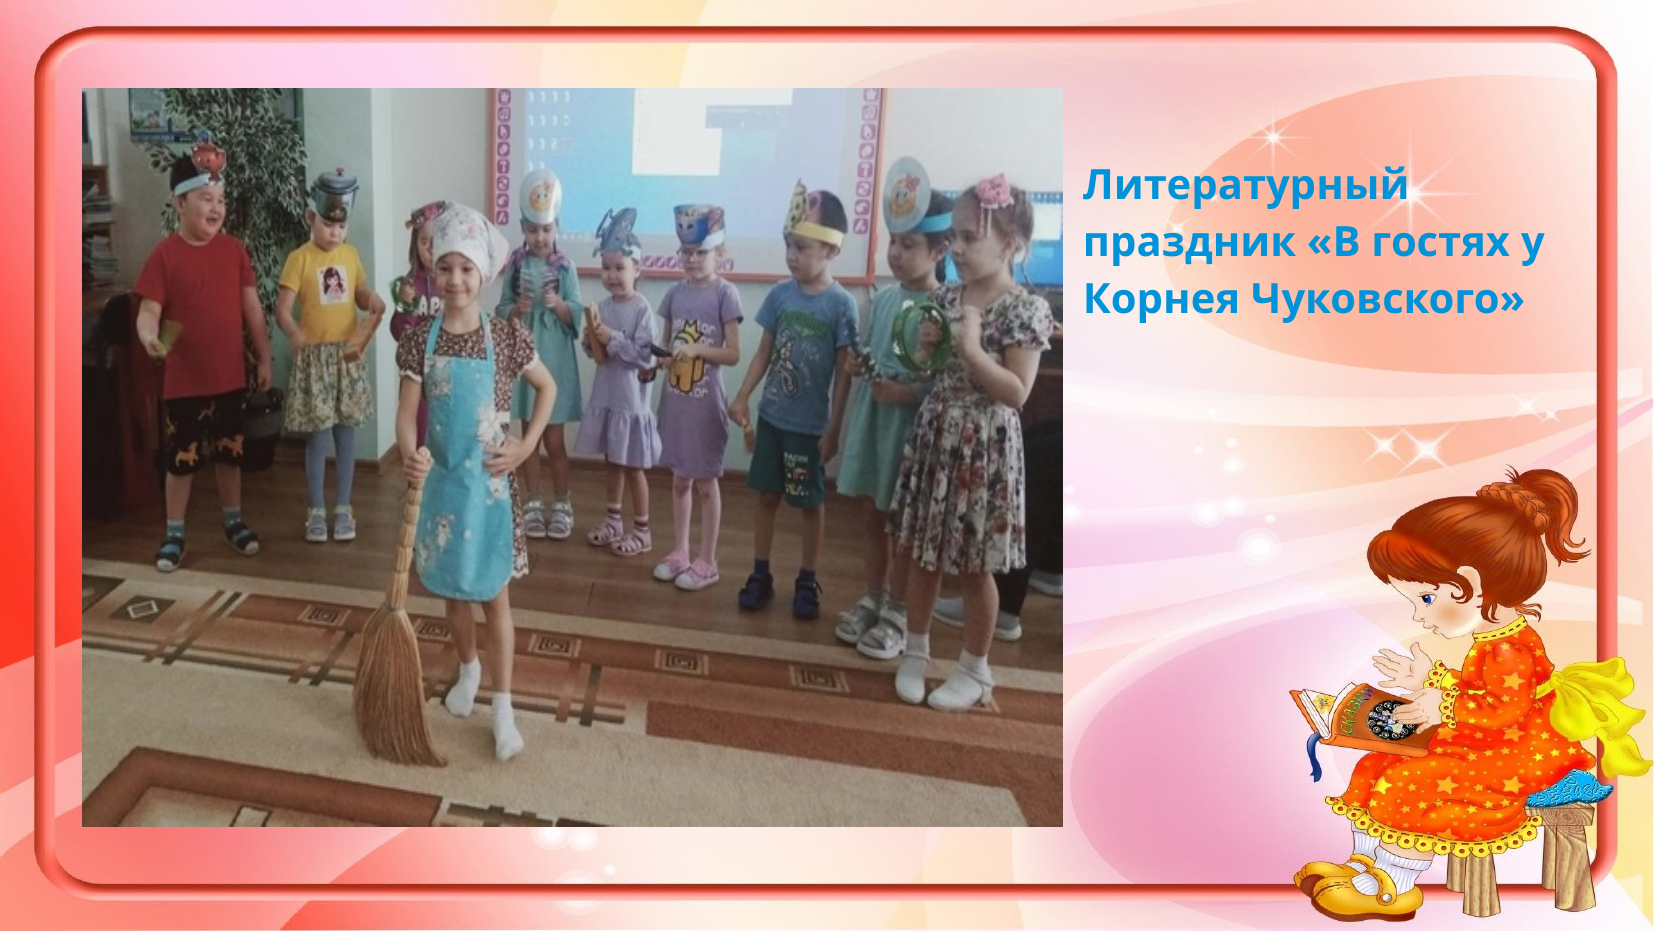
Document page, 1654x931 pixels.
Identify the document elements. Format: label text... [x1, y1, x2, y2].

text_box Литературный праздник «В гостях у Корнея Чуковского» [1068, 147, 1571, 333]
picture [0, 0, 1654, 931]
